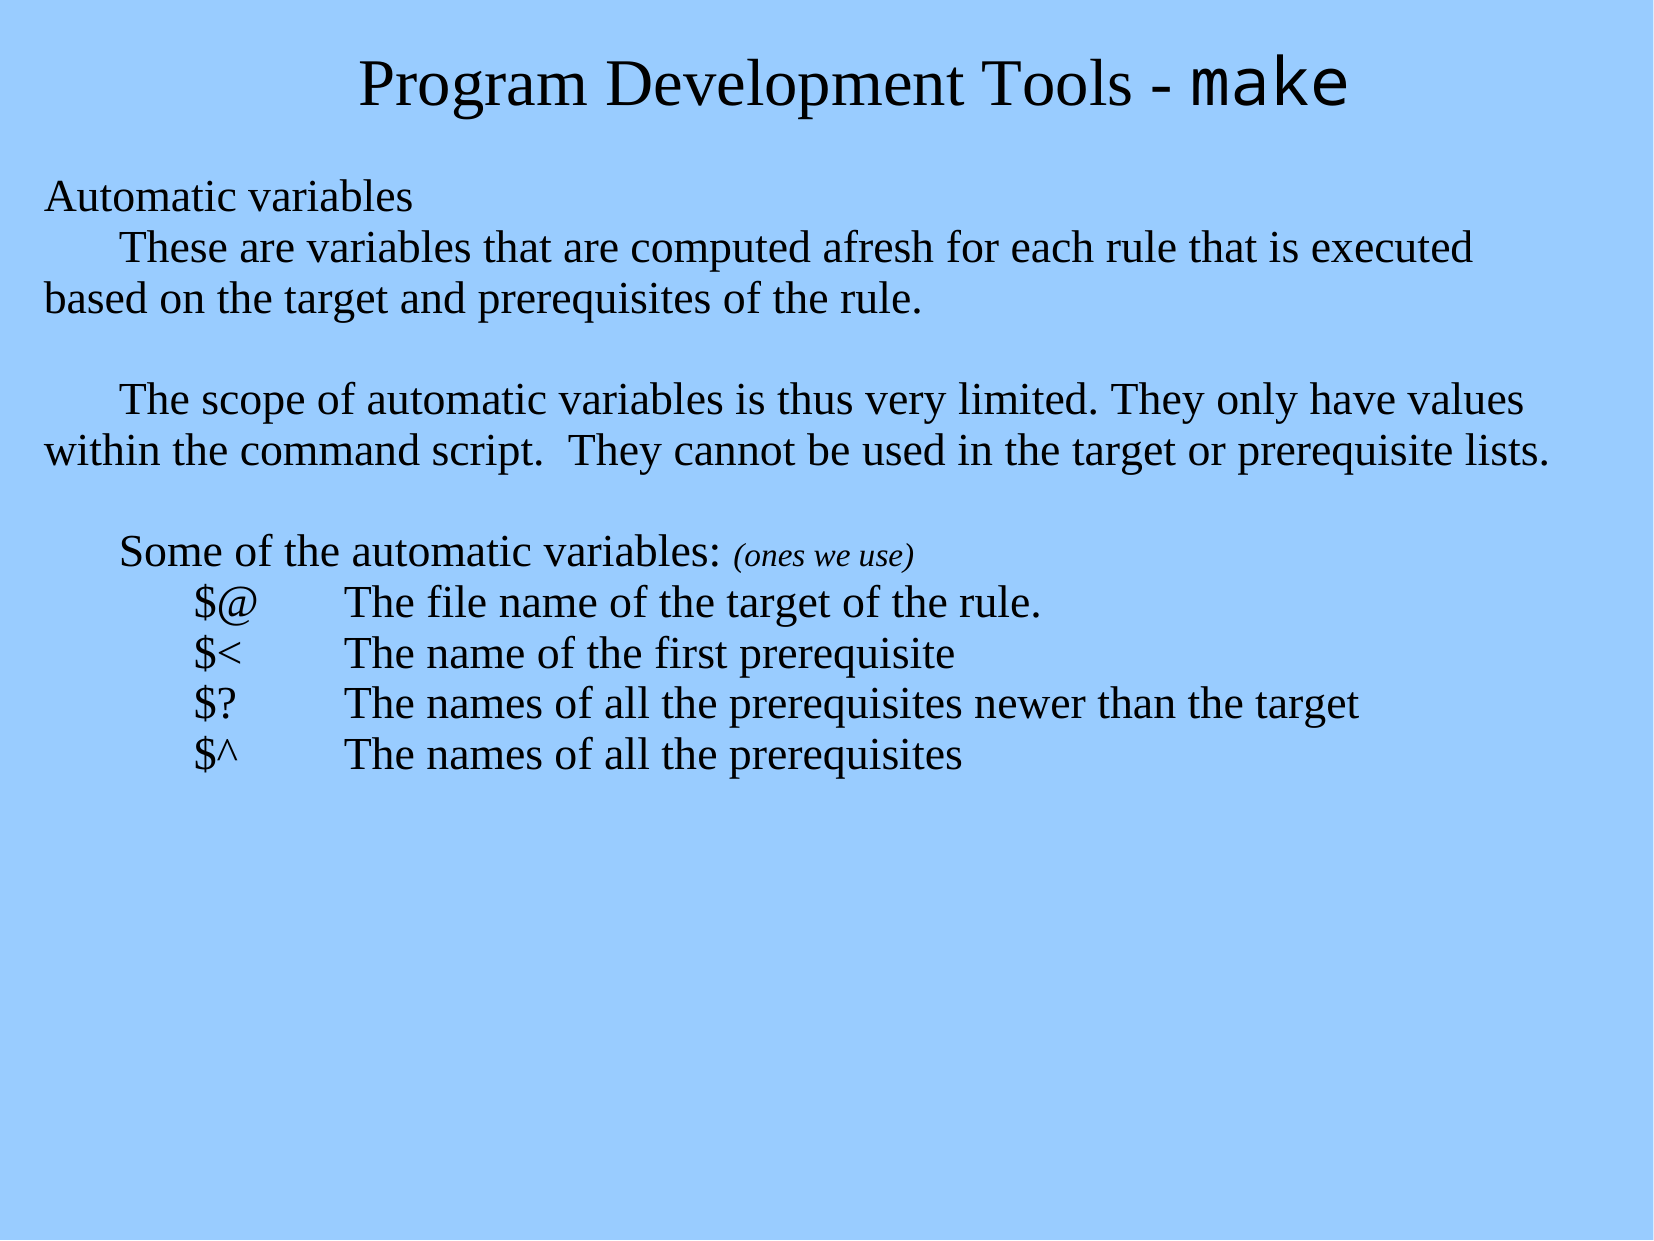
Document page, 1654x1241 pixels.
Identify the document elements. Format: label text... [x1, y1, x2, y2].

text_box Program Development Tools - make [358, 34, 1352, 113]
text_box Automatic variables These are variables that are computed afresh for each rule that is executed based on the target and prerequisites of the rule. The scope of automatic variables is thus very limited. They only have values within the command script. They cannot be used in the target or prerequisite lists. Some of the automatic variables: (ones we use) $@ The file name of the target of the rule. $< The name of the first prerequisite $? The names of all the prerequisites newer than the target $^ The names of all the prerequisites [43, 170, 1582, 1172]
